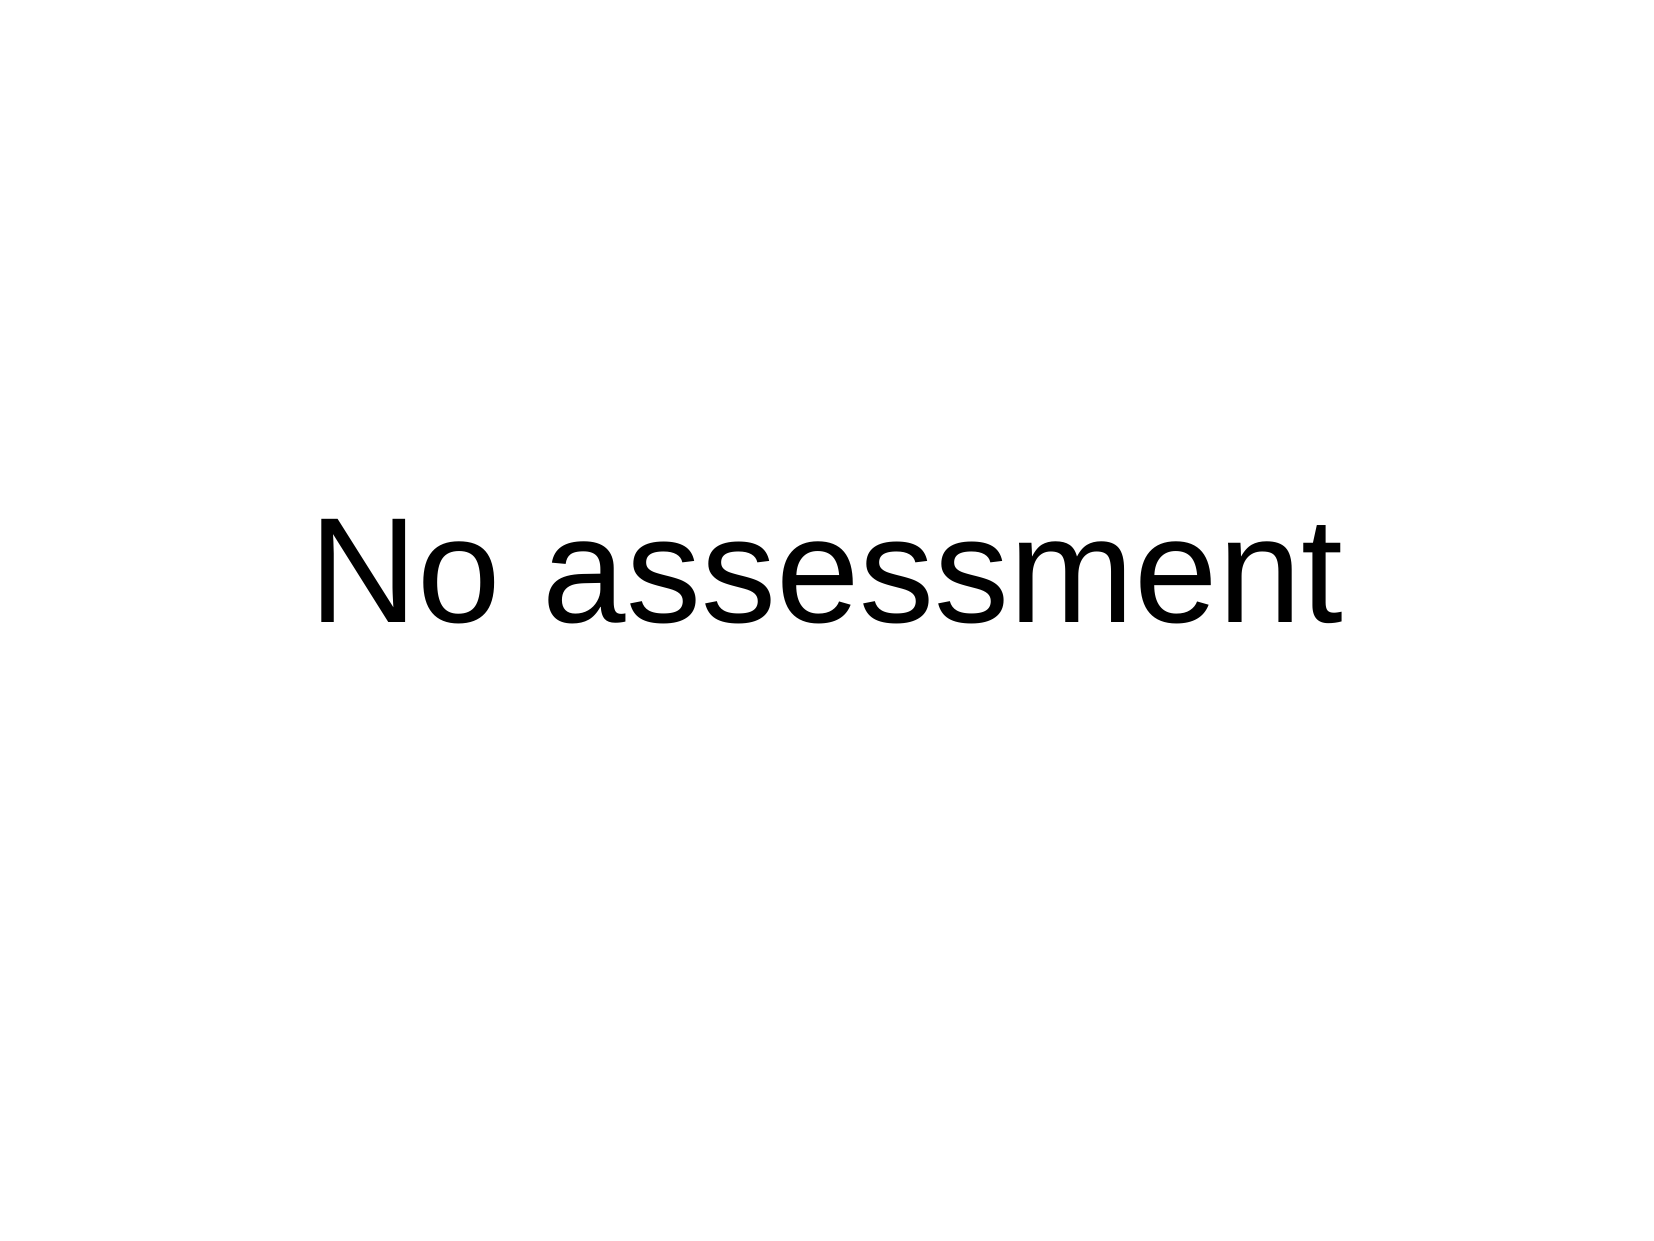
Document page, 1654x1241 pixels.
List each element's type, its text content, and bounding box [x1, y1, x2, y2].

title No assessment [82, 56, 1571, 1086]
